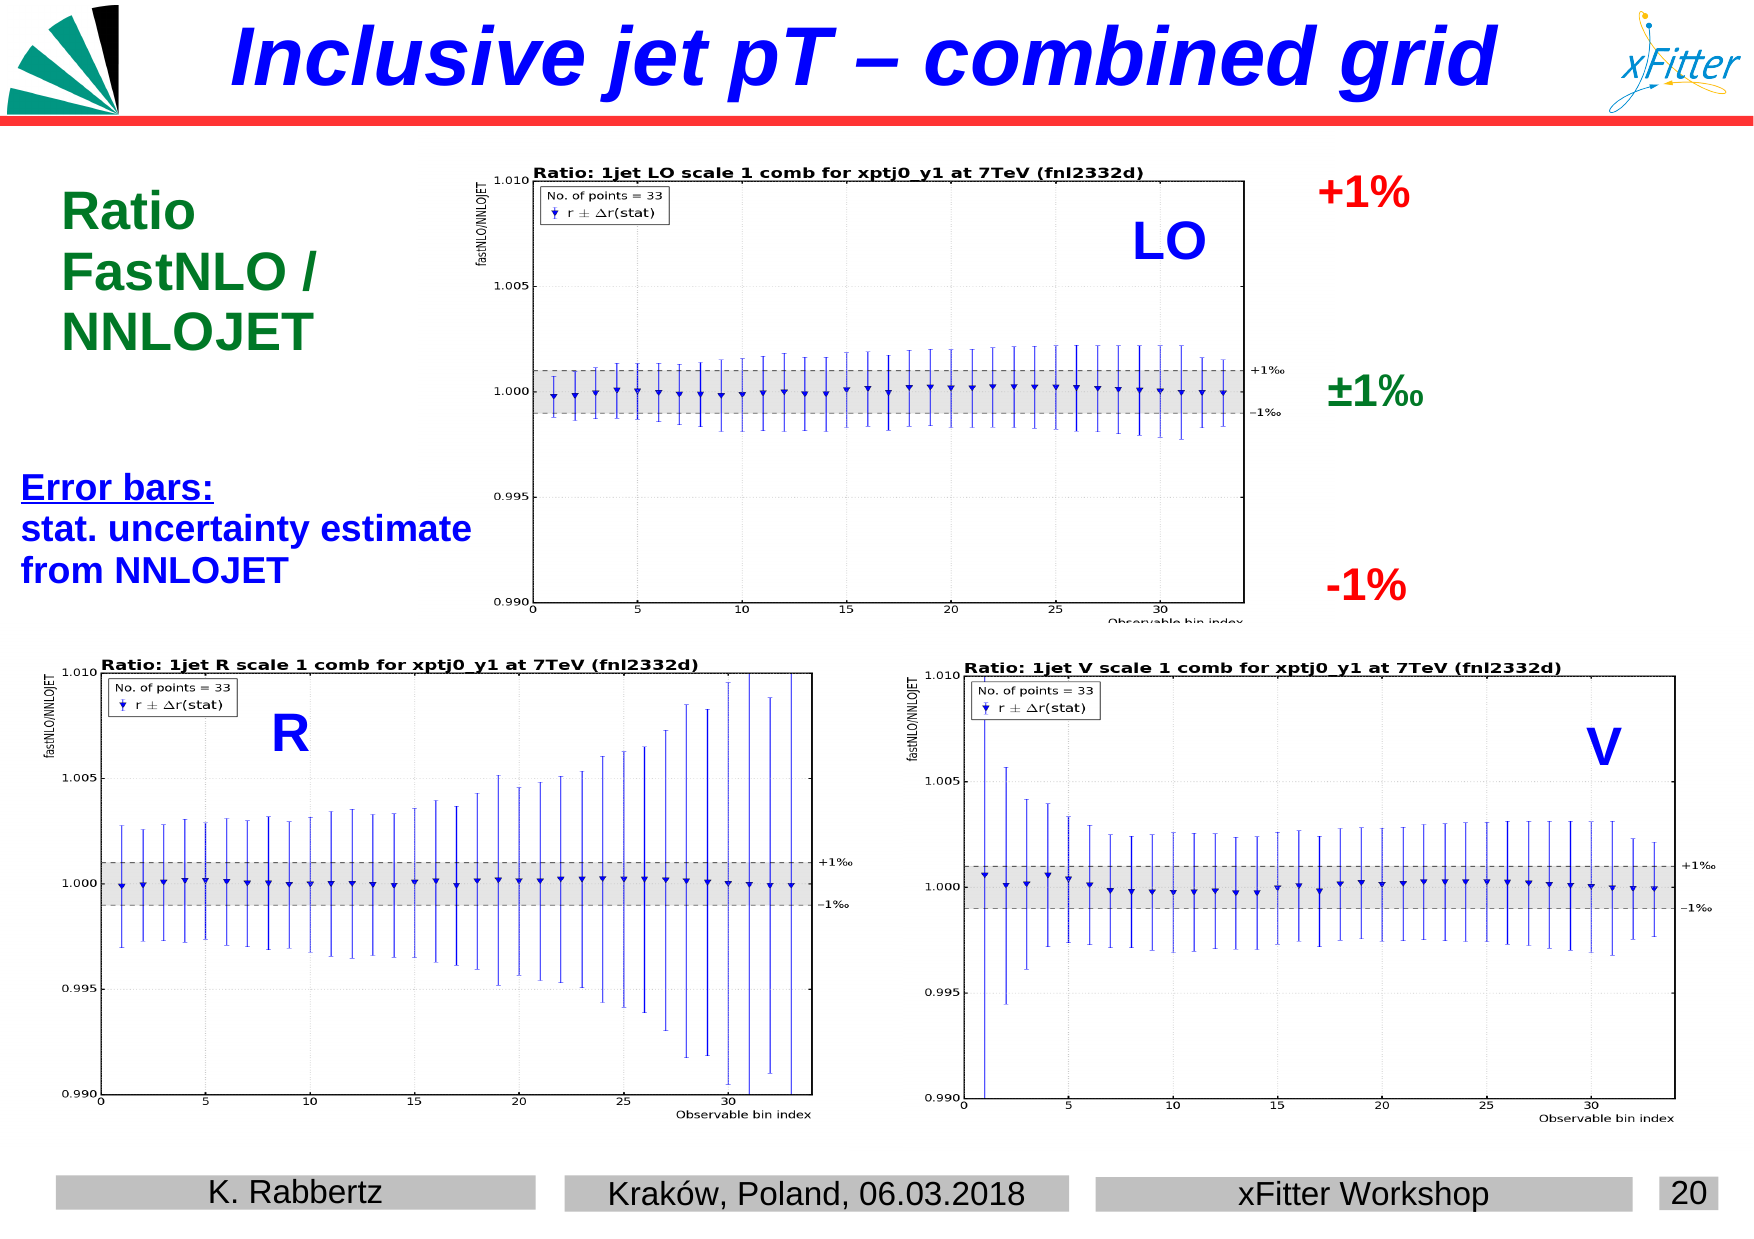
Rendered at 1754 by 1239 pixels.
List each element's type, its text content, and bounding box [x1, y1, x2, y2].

picture [0, 128, 1754, 1151]
text_box ±1‰ [1315, 359, 1437, 423]
text_box R [259, 696, 320, 770]
picture [7, 5, 119, 116]
title Inclusive jet pT – combined grid [123, 0, 1606, 114]
text_box Ratio FastNLO / NNLOJET [49, 174, 345, 369]
text_box +1% [1305, 160, 1423, 224]
text_box LO [1120, 204, 1220, 278]
text_box V [1574, 710, 1635, 783]
picture [1609, 11, 1741, 113]
text_box -1% [1313, 553, 1420, 617]
text_box Error bars: stat. uncertainty estimate from NNLOJET [8, 460, 488, 605]
